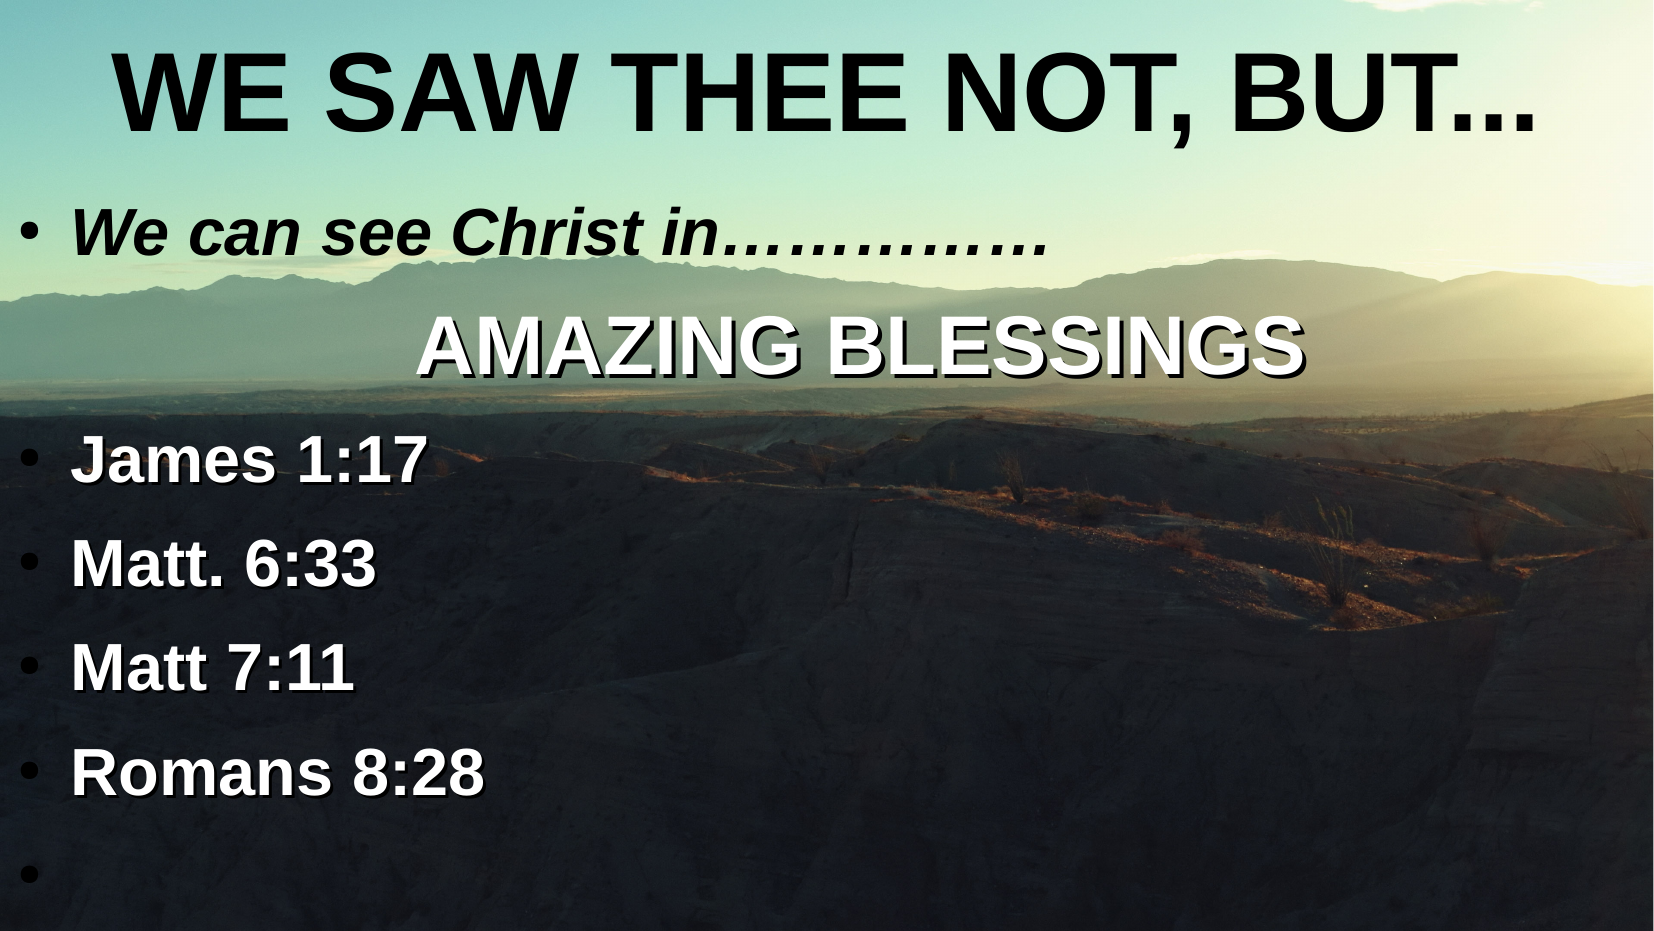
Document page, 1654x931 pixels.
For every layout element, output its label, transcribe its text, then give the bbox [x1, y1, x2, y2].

list We can see Christ in…………… AMAZING BLESSINGS James 1:17 Matt. 6:33 Matt 7:11 Romans 8:28 [0, 195, 1651, 916]
title WE SAW THEE NOT, BUT... [82, 15, 1571, 171]
picture [0, 0, 1654, 931]
